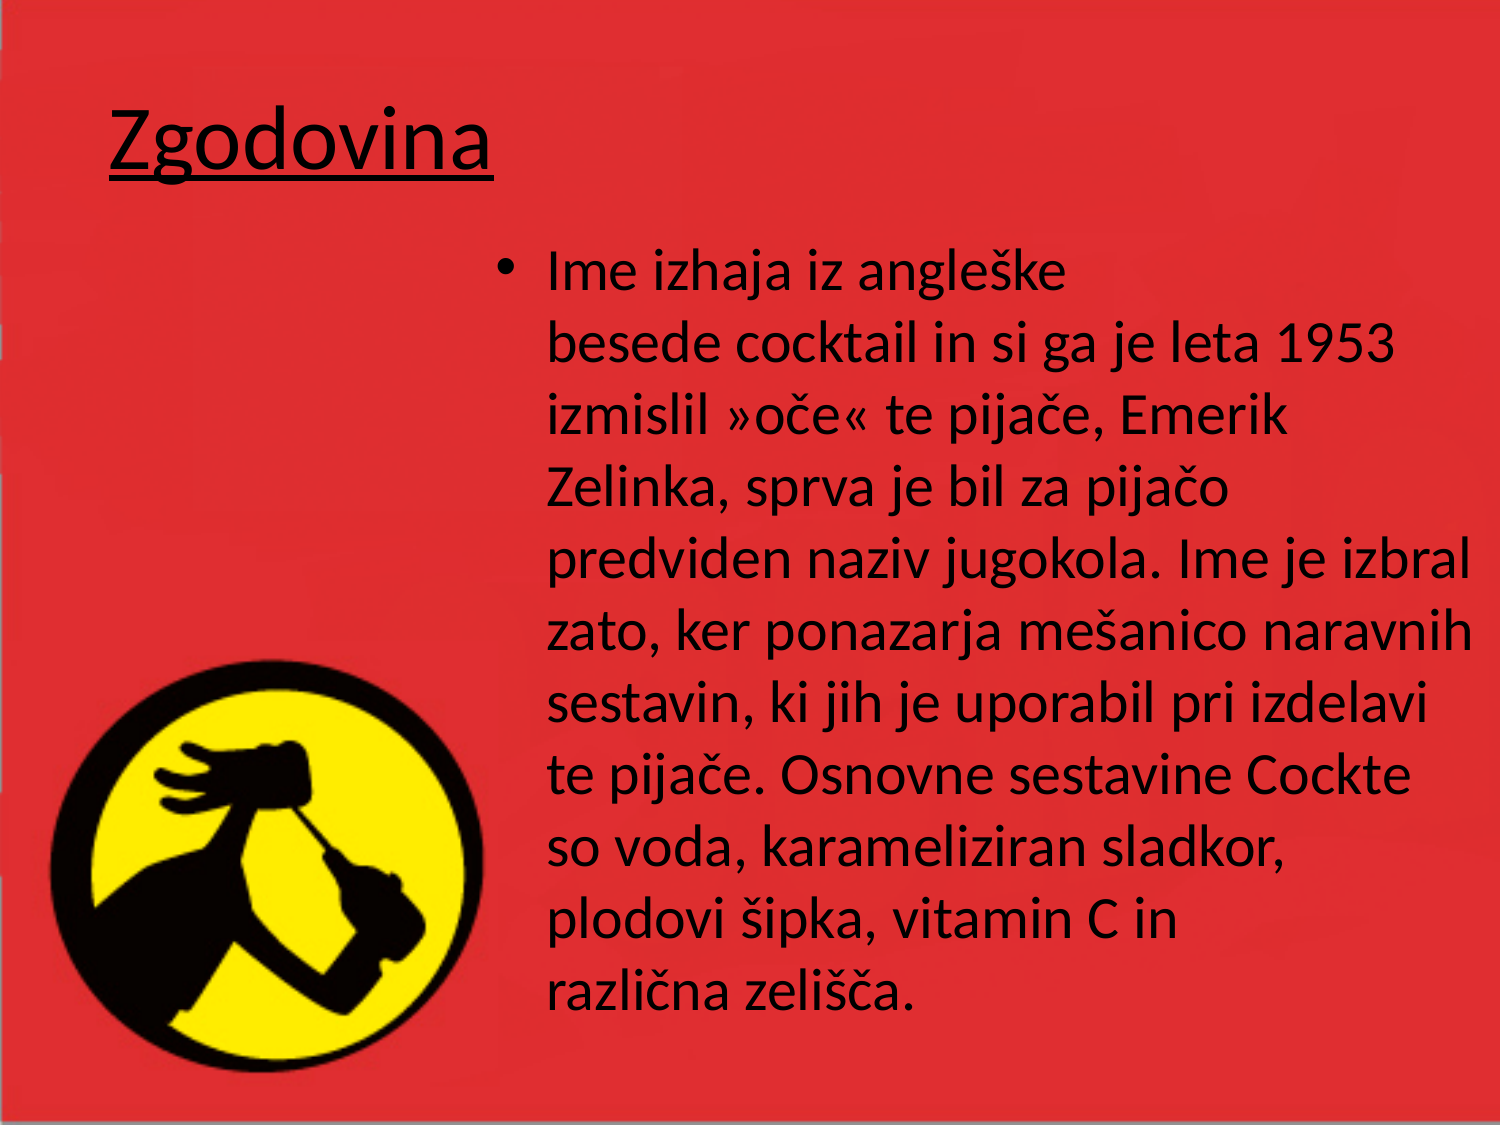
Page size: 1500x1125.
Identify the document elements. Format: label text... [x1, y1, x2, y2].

list Ime izhaja iz angleške besede cocktail in si ga je leta 1953 izmislil »oče« te pijače, Emerik Zelinka, sprva je bil za pijačo predviden naziv jugokola. Ime je izbral zato, ker ponazarja mešanico naravnih sestavin, ki jih je uporabil pri izdelavi te pijače. Osnovne sestavine Cockte so voda, karameliziran sladkor, plodovi šipka, vitamin C in različna zelišča. [480, 222, 1500, 1036]
picture [0, 0, 1500, 1125]
text_box Zgodovina [93, 70, 727, 196]
